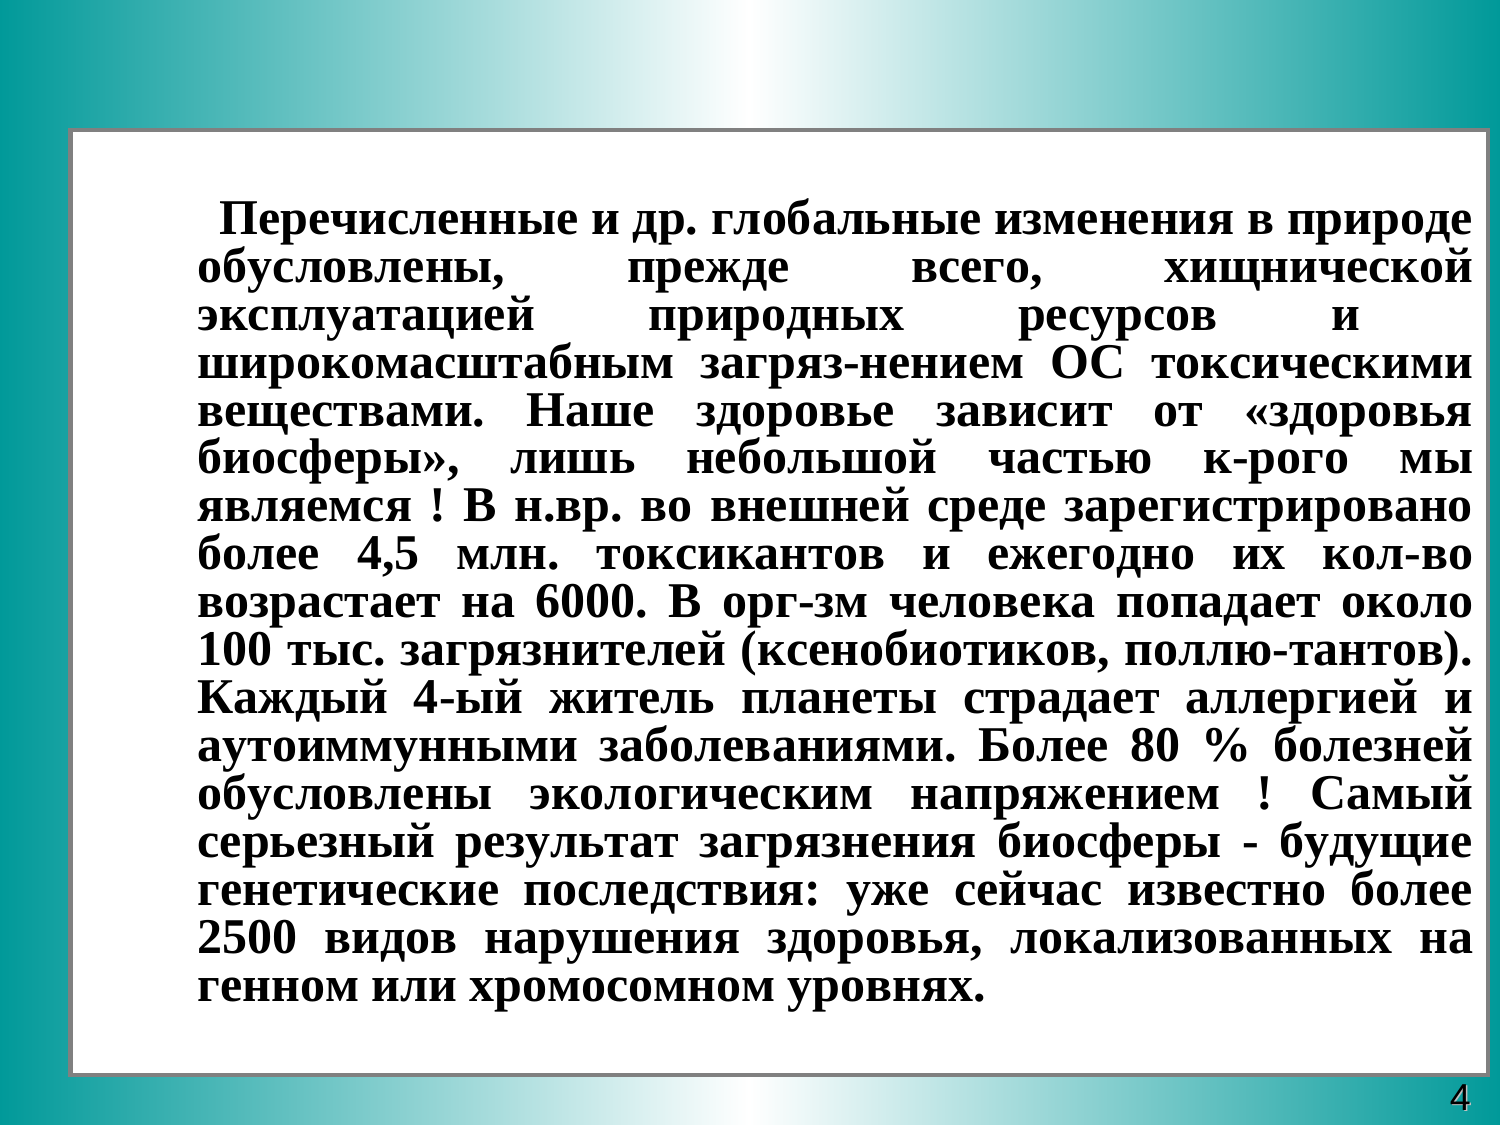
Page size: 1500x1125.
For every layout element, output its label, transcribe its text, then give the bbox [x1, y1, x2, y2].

list Перечисленные и др. глобальные изменения в природе обусловлены, прежде всего, хищнической эксплуатацией природных ресурсов и широкомасштабным загряз-нением ОС токсическими веществами. Наше здоровье зависит от «здоровья биосферы», лишь небольшой частью к-рого мы являемся ! В н.вр. во внешней среде зарегистрировано более 4,5 млн. токсикантов и ежегодно их кол-во возрастает на 6000. В орг-зм человека попадает около 100 тыс. загрязнителей (ксенобиотиков, поллю-тантов). Каждый 4-ый житель планеты страдает аллергией и аутоиммунными заболеваниями. Более 80 % болезней обусловлены экологическим напряжением ! Самый серьезный результат загрязнения биосферы - будущие генетические последствия: уже сейчас известно более 2500 видов нарушения здоровья, локализованных на генном или хромосомном уровнях. [70, 129, 1489, 1075]
